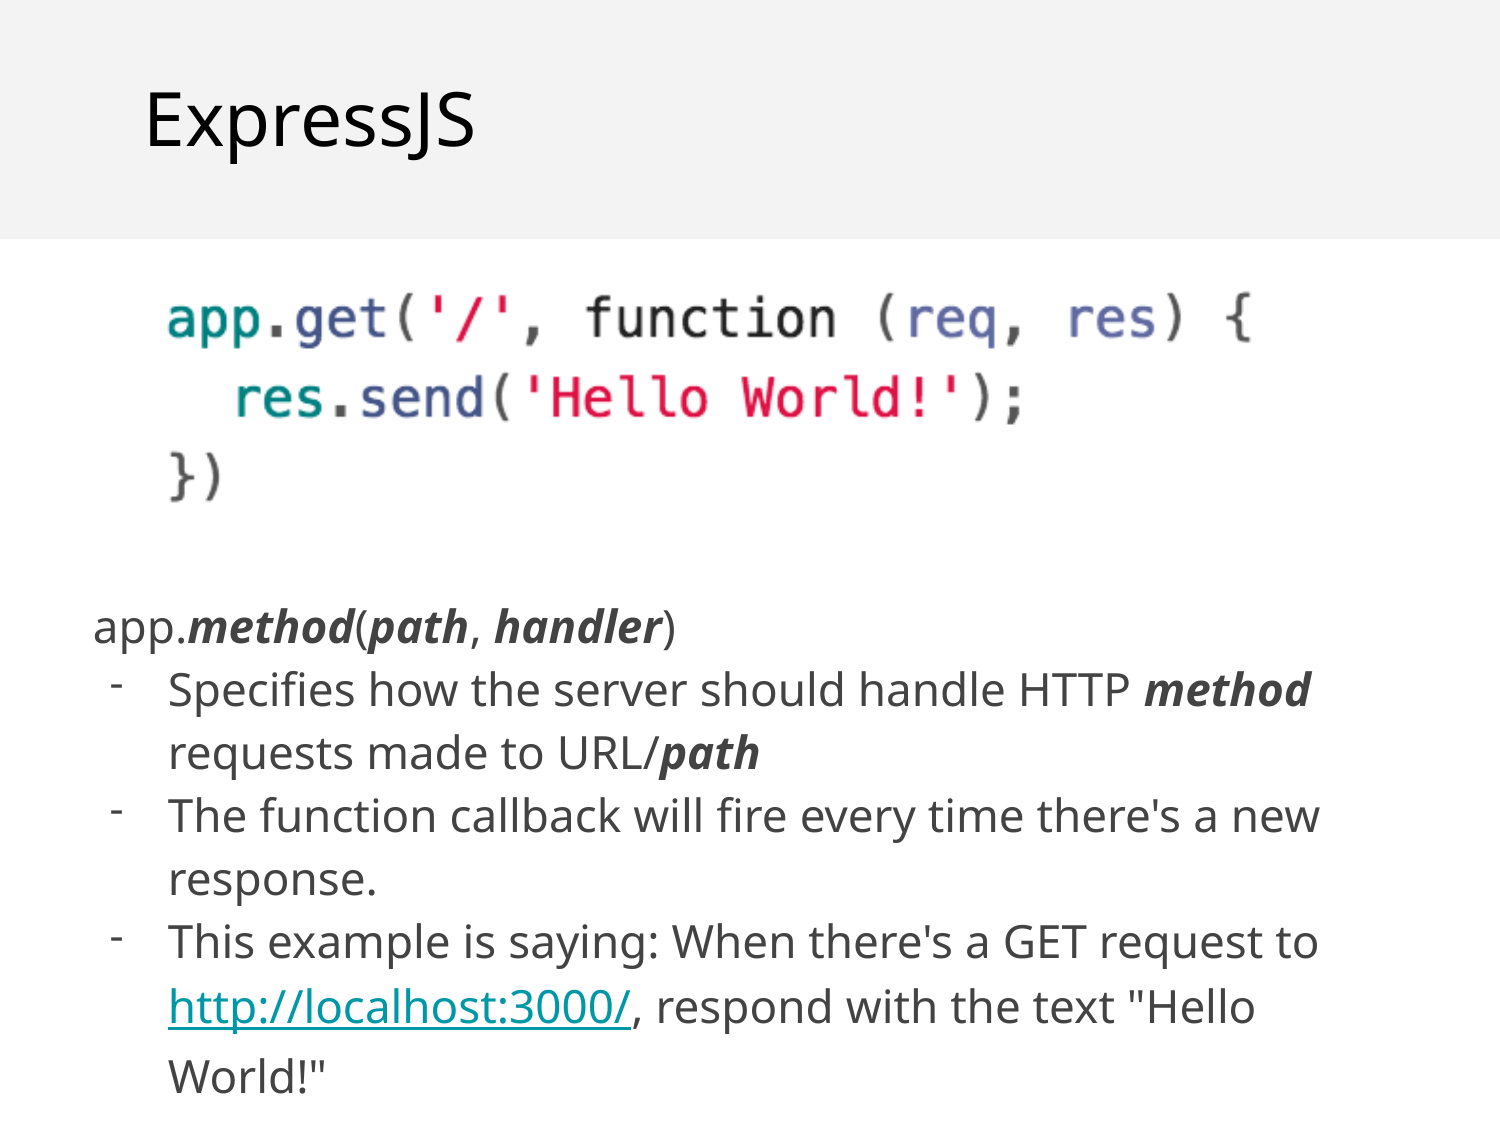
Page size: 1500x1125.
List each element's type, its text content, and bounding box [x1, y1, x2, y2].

list app.method(path, handler) Specifies how the server should handle HTTP method requests made to URL/path The function callback will fire every time there's a new response. This example is saying: When there's a GET request to http://localhost:3000/, respond with the text "Hello World!" [77, 574, 1423, 1125]
picture [128, 274, 1326, 554]
title ExpressJS [128, 56, 1372, 183]
